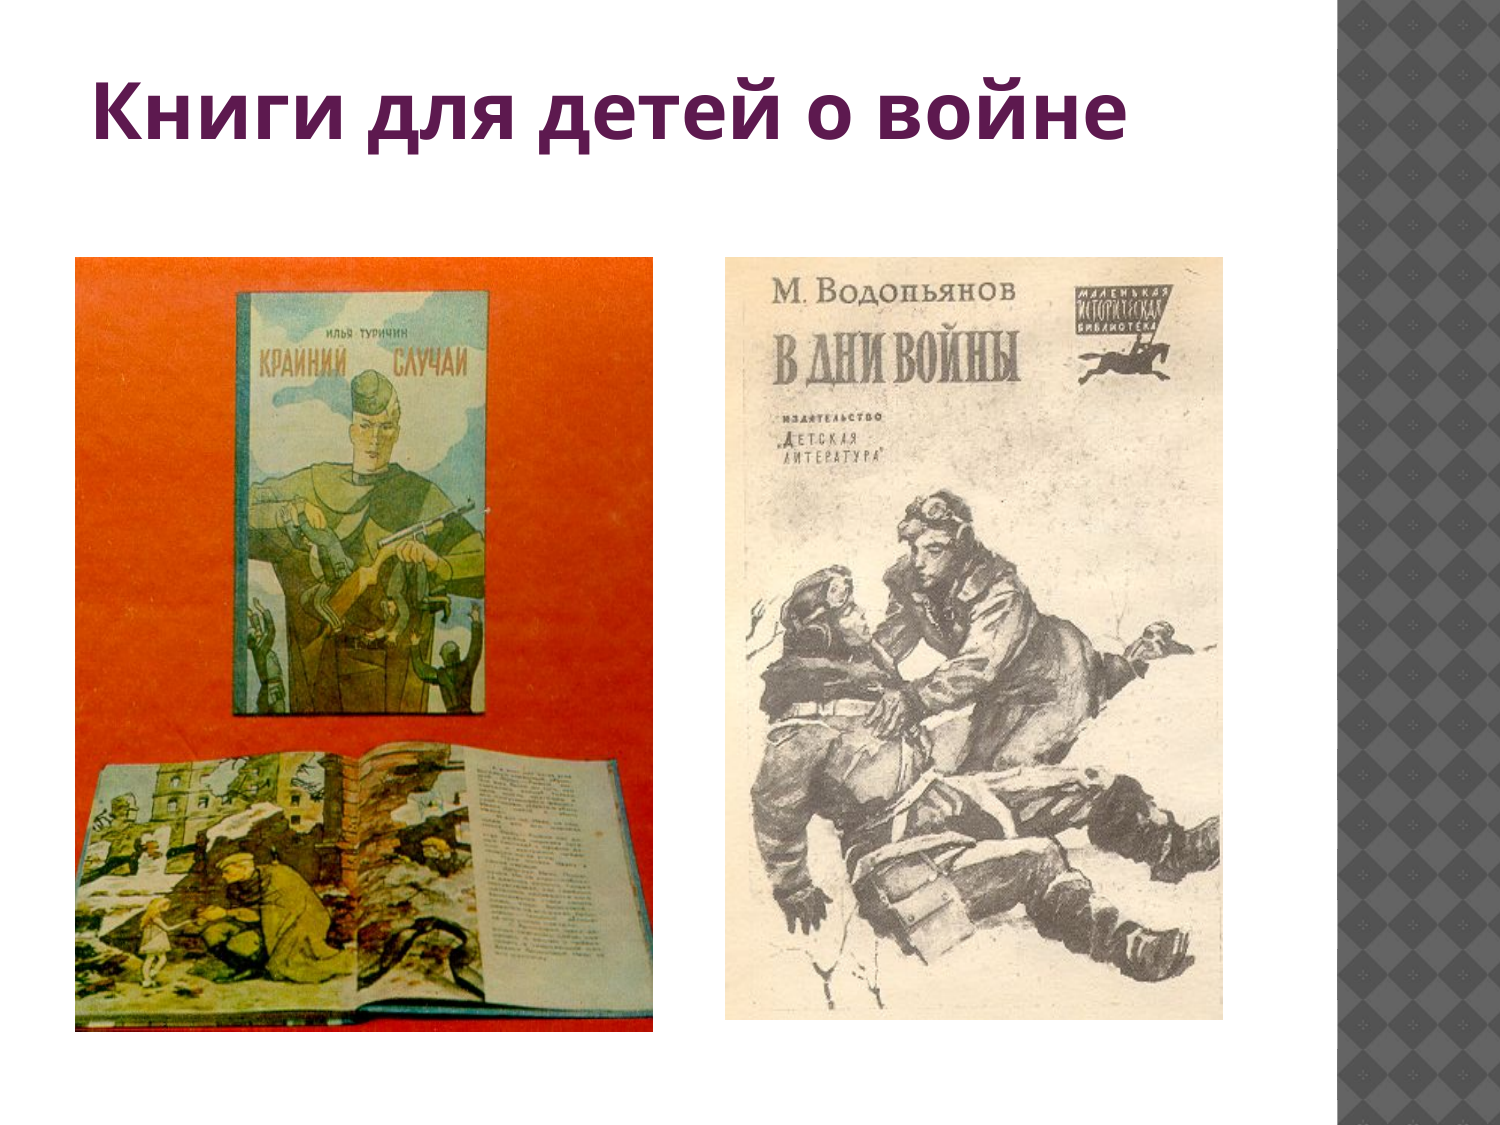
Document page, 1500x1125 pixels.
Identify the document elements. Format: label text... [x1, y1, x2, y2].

title Книги для детей о войне [75, 52, 1263, 188]
picture [75, 257, 653, 1032]
picture [725, 257, 1223, 1020]
